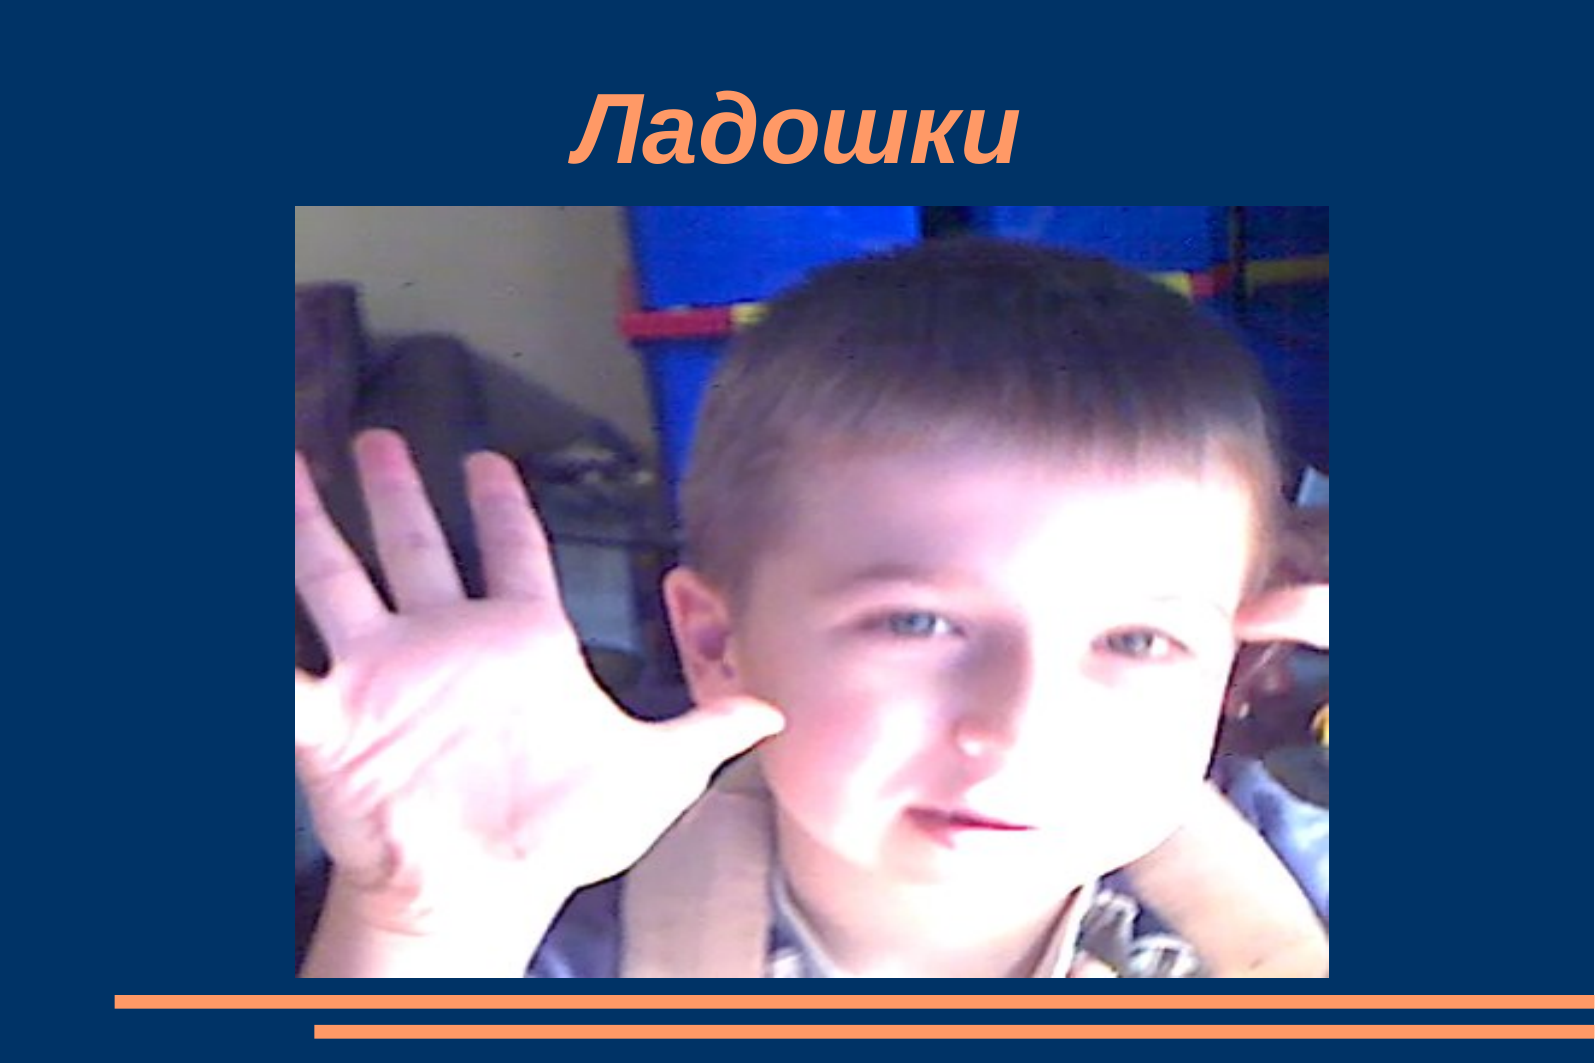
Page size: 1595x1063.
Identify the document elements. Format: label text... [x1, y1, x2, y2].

picture [295, 206, 1329, 978]
title Ладошки [117, 39, 1479, 218]
